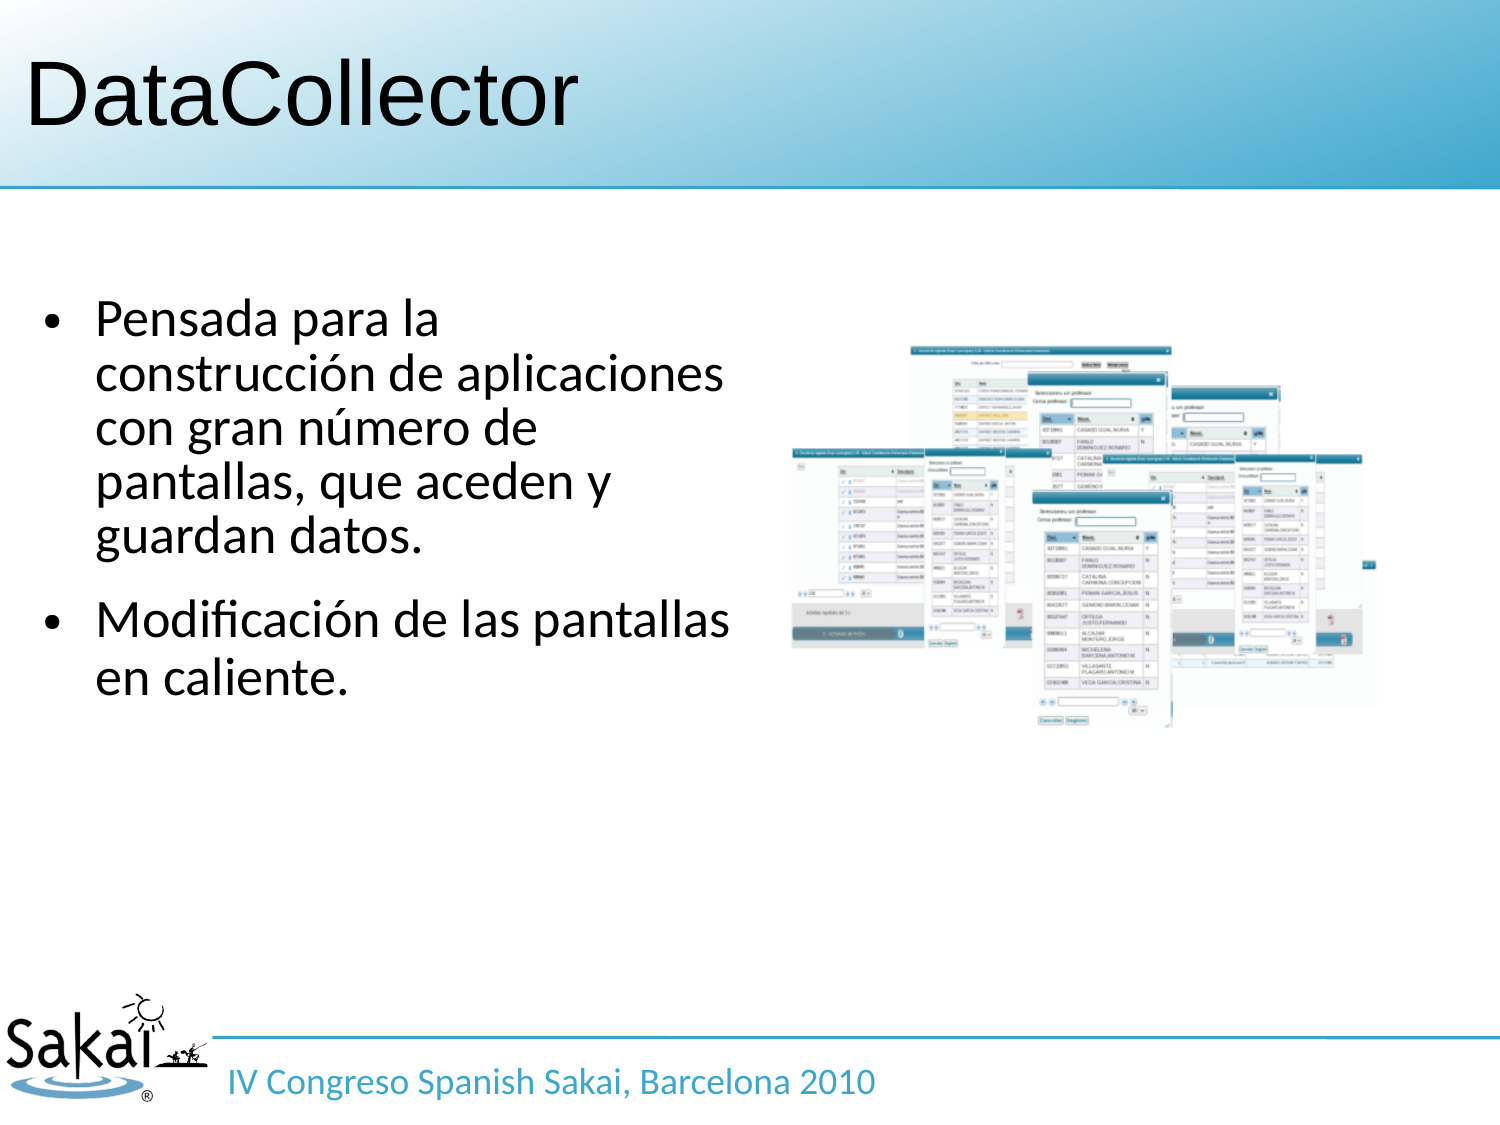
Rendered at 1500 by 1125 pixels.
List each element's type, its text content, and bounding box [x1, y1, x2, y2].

picture [769, 293, 1404, 838]
picture [0, 955, 213, 1125]
title DataCollector [24, 24, 1475, 163]
list Pensada para la construcción de aplicaciones con gran número de pantallas, que aceden y guardan datos. Modificación de las pantallas en caliente. [24, 212, 733, 1025]
